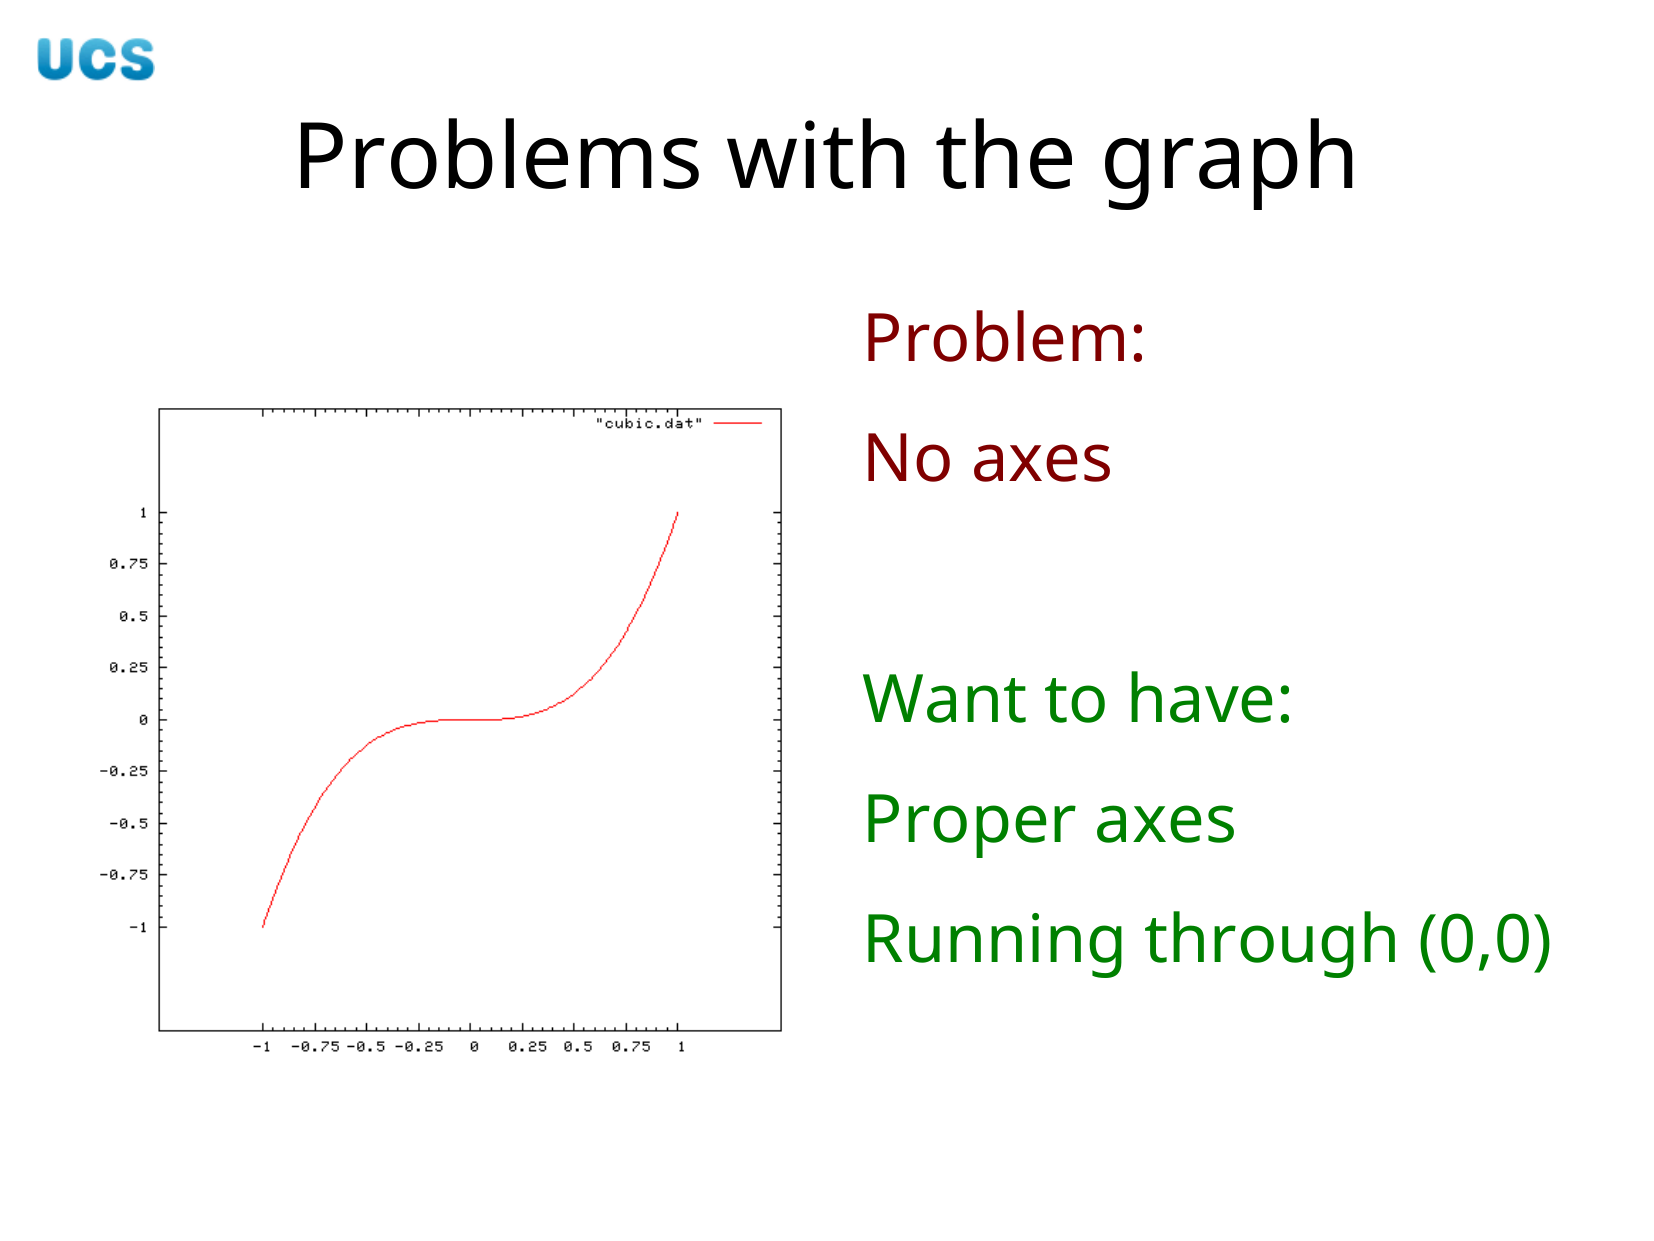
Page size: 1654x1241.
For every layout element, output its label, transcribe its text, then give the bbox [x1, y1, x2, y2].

title Problems with the graph [82, 49, 1571, 257]
picture [37, 37, 155, 82]
picture [82, 336, 809, 1063]
list Problem: No axes Want to have: Proper axes Running through (0,0) [845, 290, 1572, 1109]
